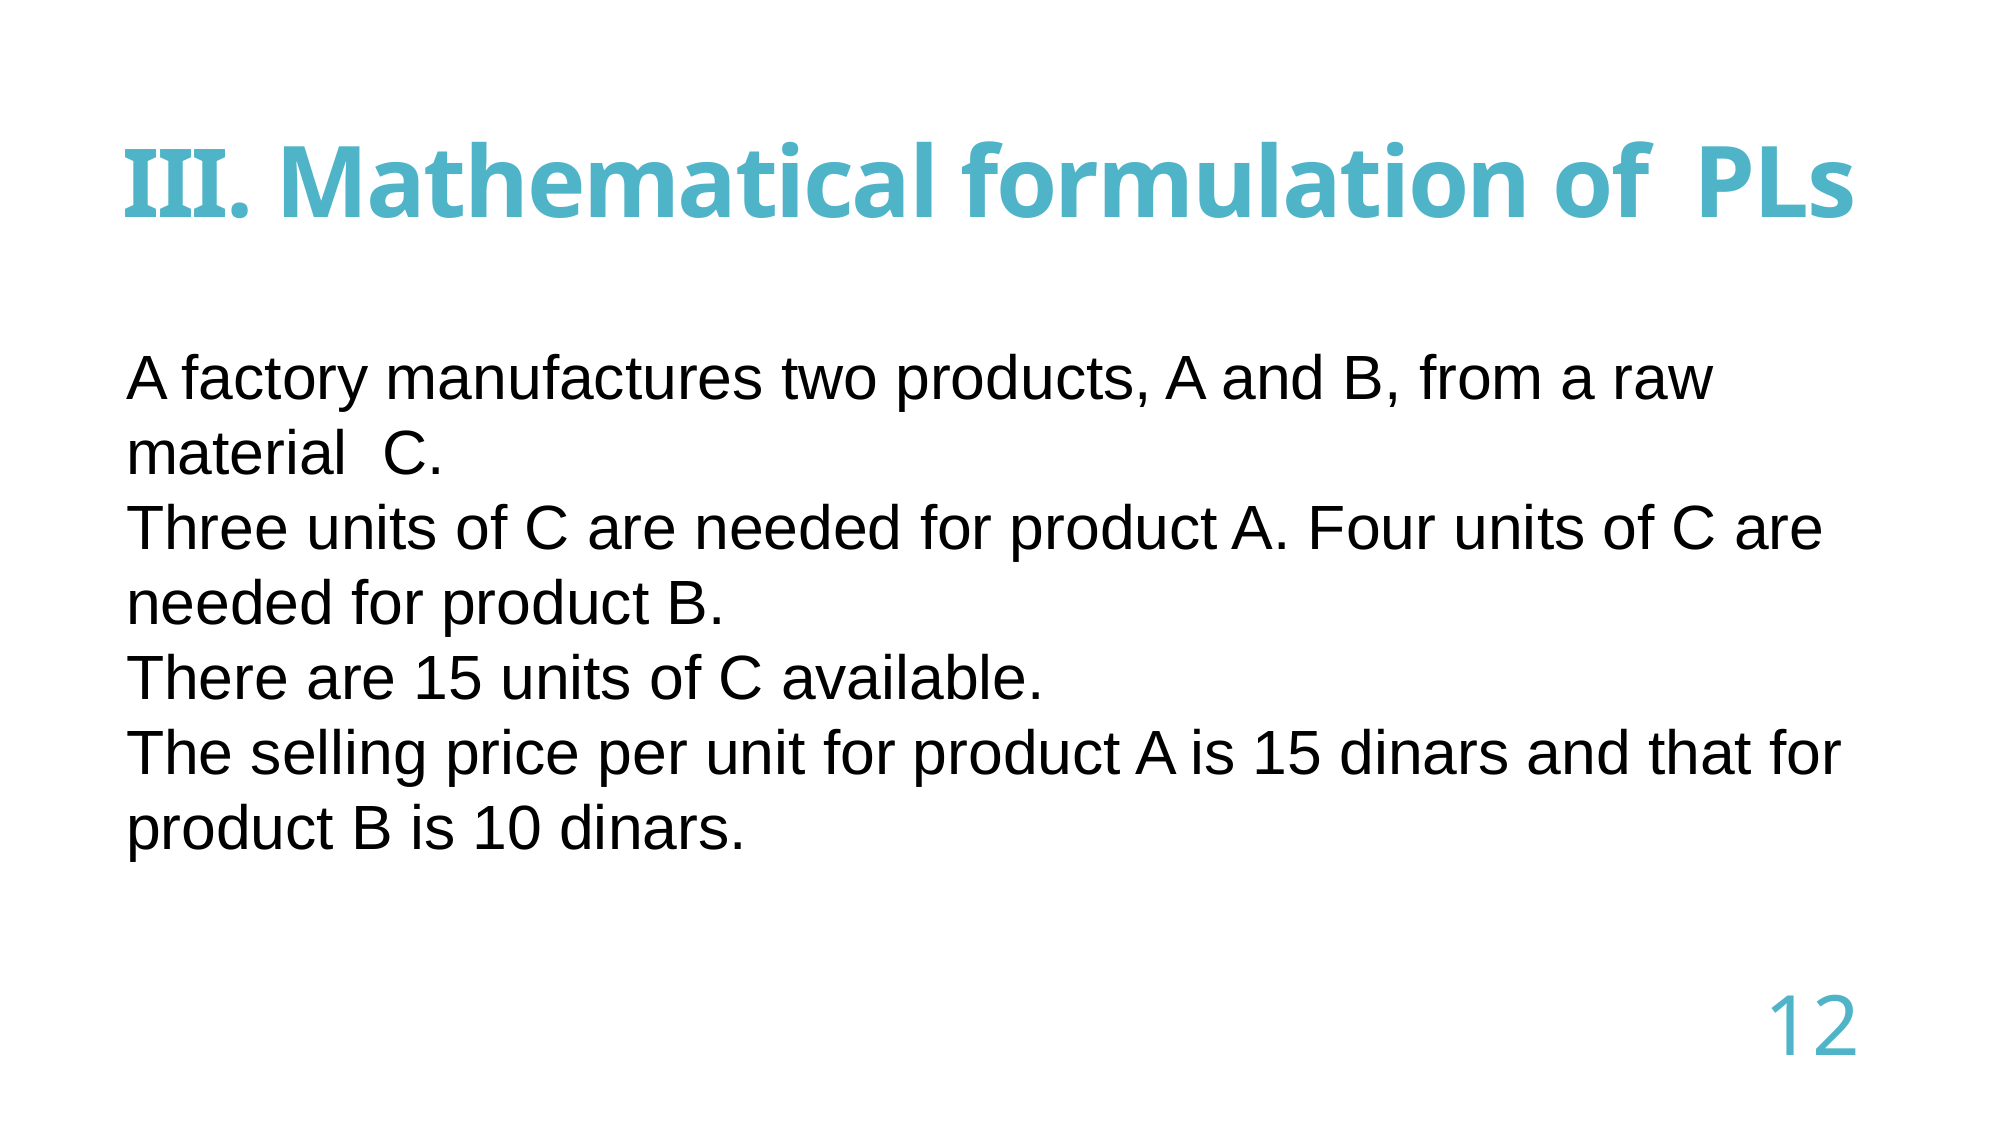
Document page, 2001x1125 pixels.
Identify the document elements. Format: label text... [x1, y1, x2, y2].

text_box A factory manufactures two products, A and B, from a raw material C. Three units of C are needed for product A. Four units of C are needed for product B. There are 15 units of C available. The selling price per unit for product A is 15 dinars and that for product B is 10 dinars. [111, 329, 1876, 948]
text_box III. Mathematical formulation of PLs [107, 81, 1875, 293]
text_box <number> [1749, 962, 1906, 1094]
